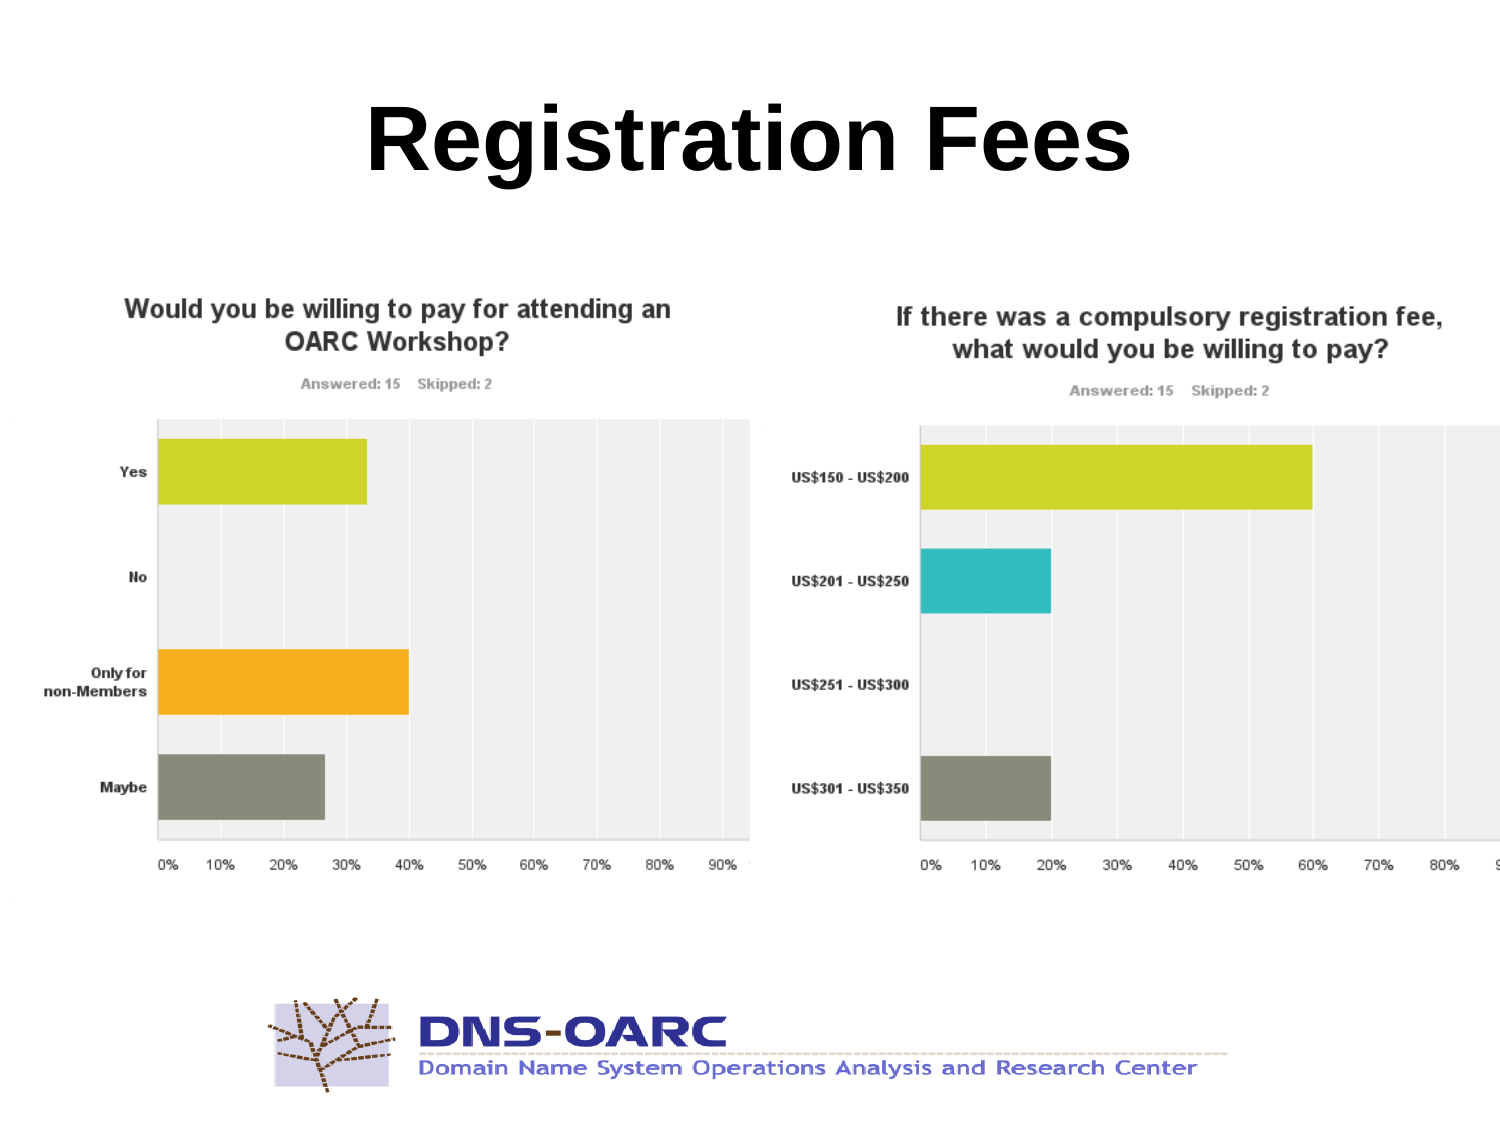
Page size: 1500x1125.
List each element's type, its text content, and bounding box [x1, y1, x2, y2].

picture [214, 991, 1259, 1099]
picture [0, 284, 1500, 916]
title Registration Fees [75, 44, 1425, 233]
